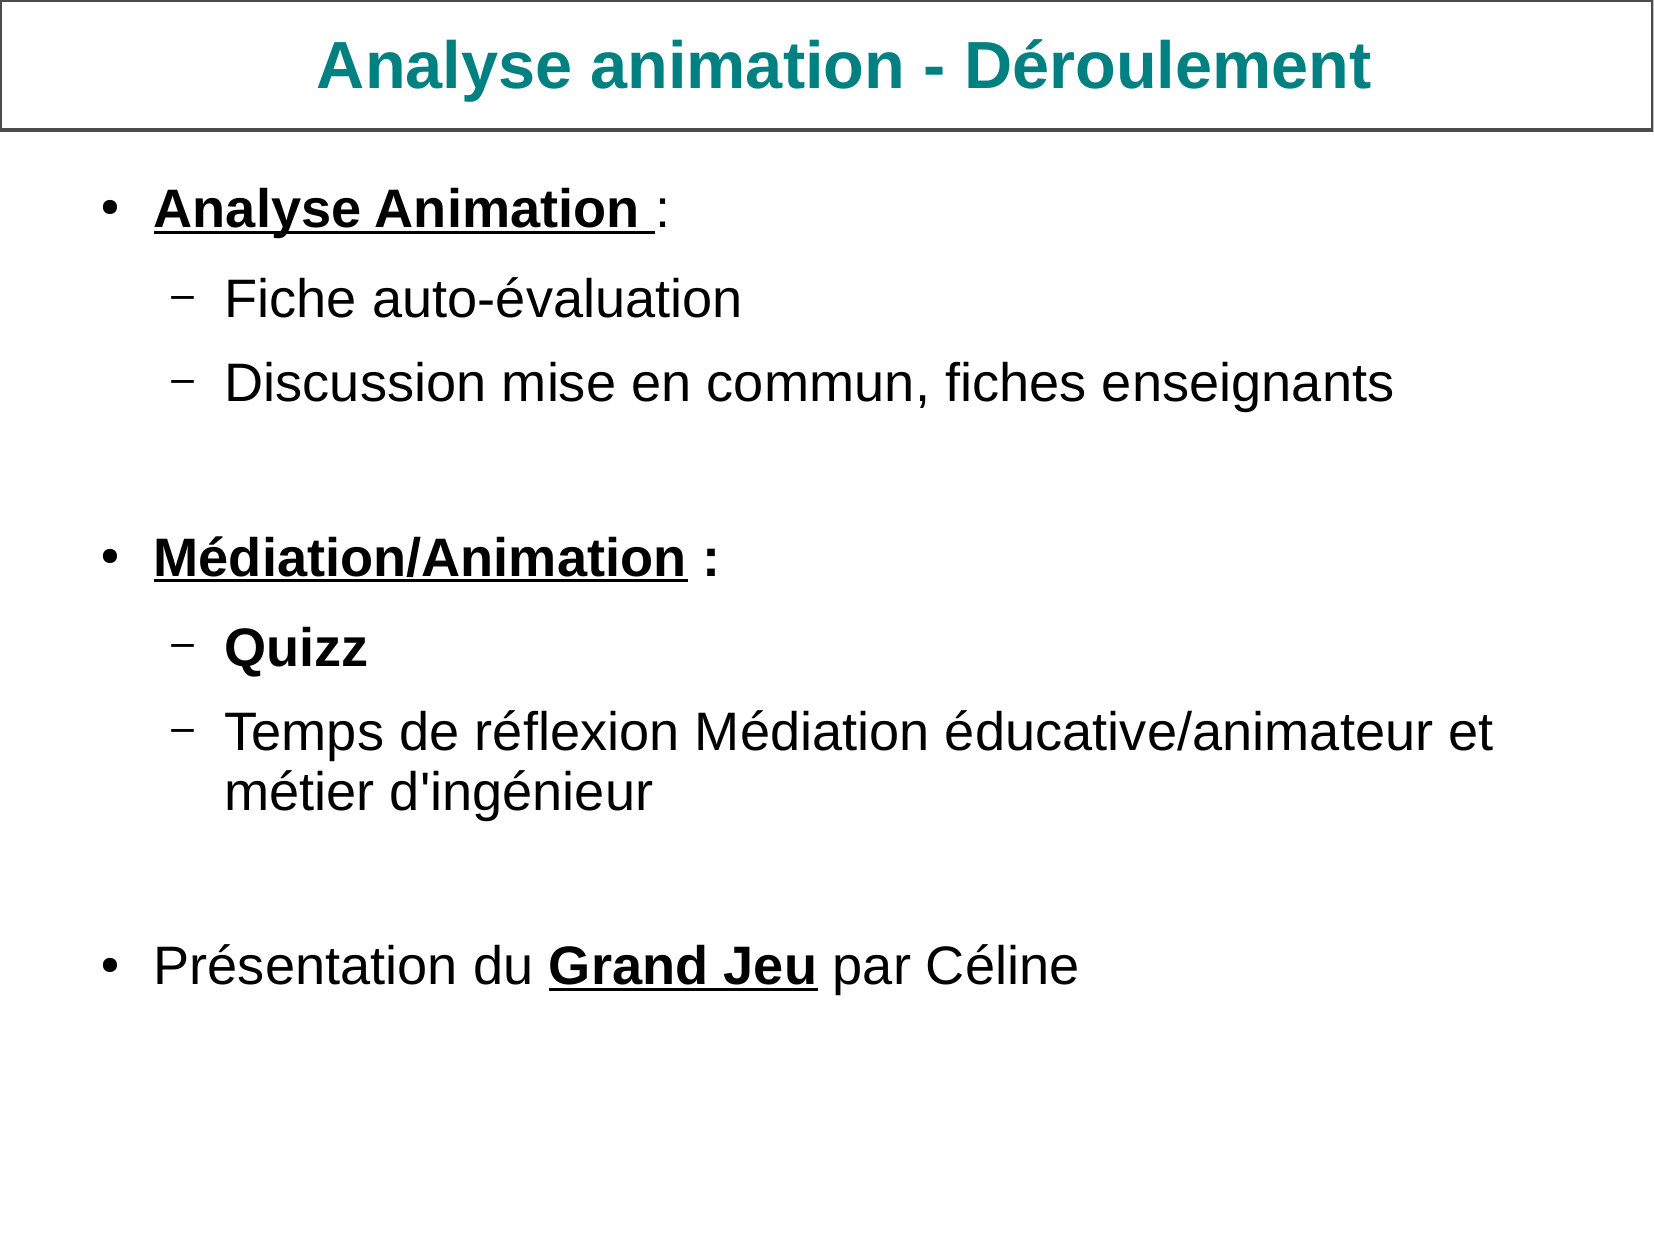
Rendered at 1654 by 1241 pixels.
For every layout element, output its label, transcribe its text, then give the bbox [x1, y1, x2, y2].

list Analyse Animation : Fiche auto-évaluation Discussion mise en commun, fiches enseignants Médiation/Animation : Quizz Temps de réflexion Médiation éducative/animateur et métier d'ingénieur Présentation du Grand Jeu par Céline [82, 130, 1571, 1087]
text_box Analyse animation - Déroulement [0, 0, 1654, 130]
